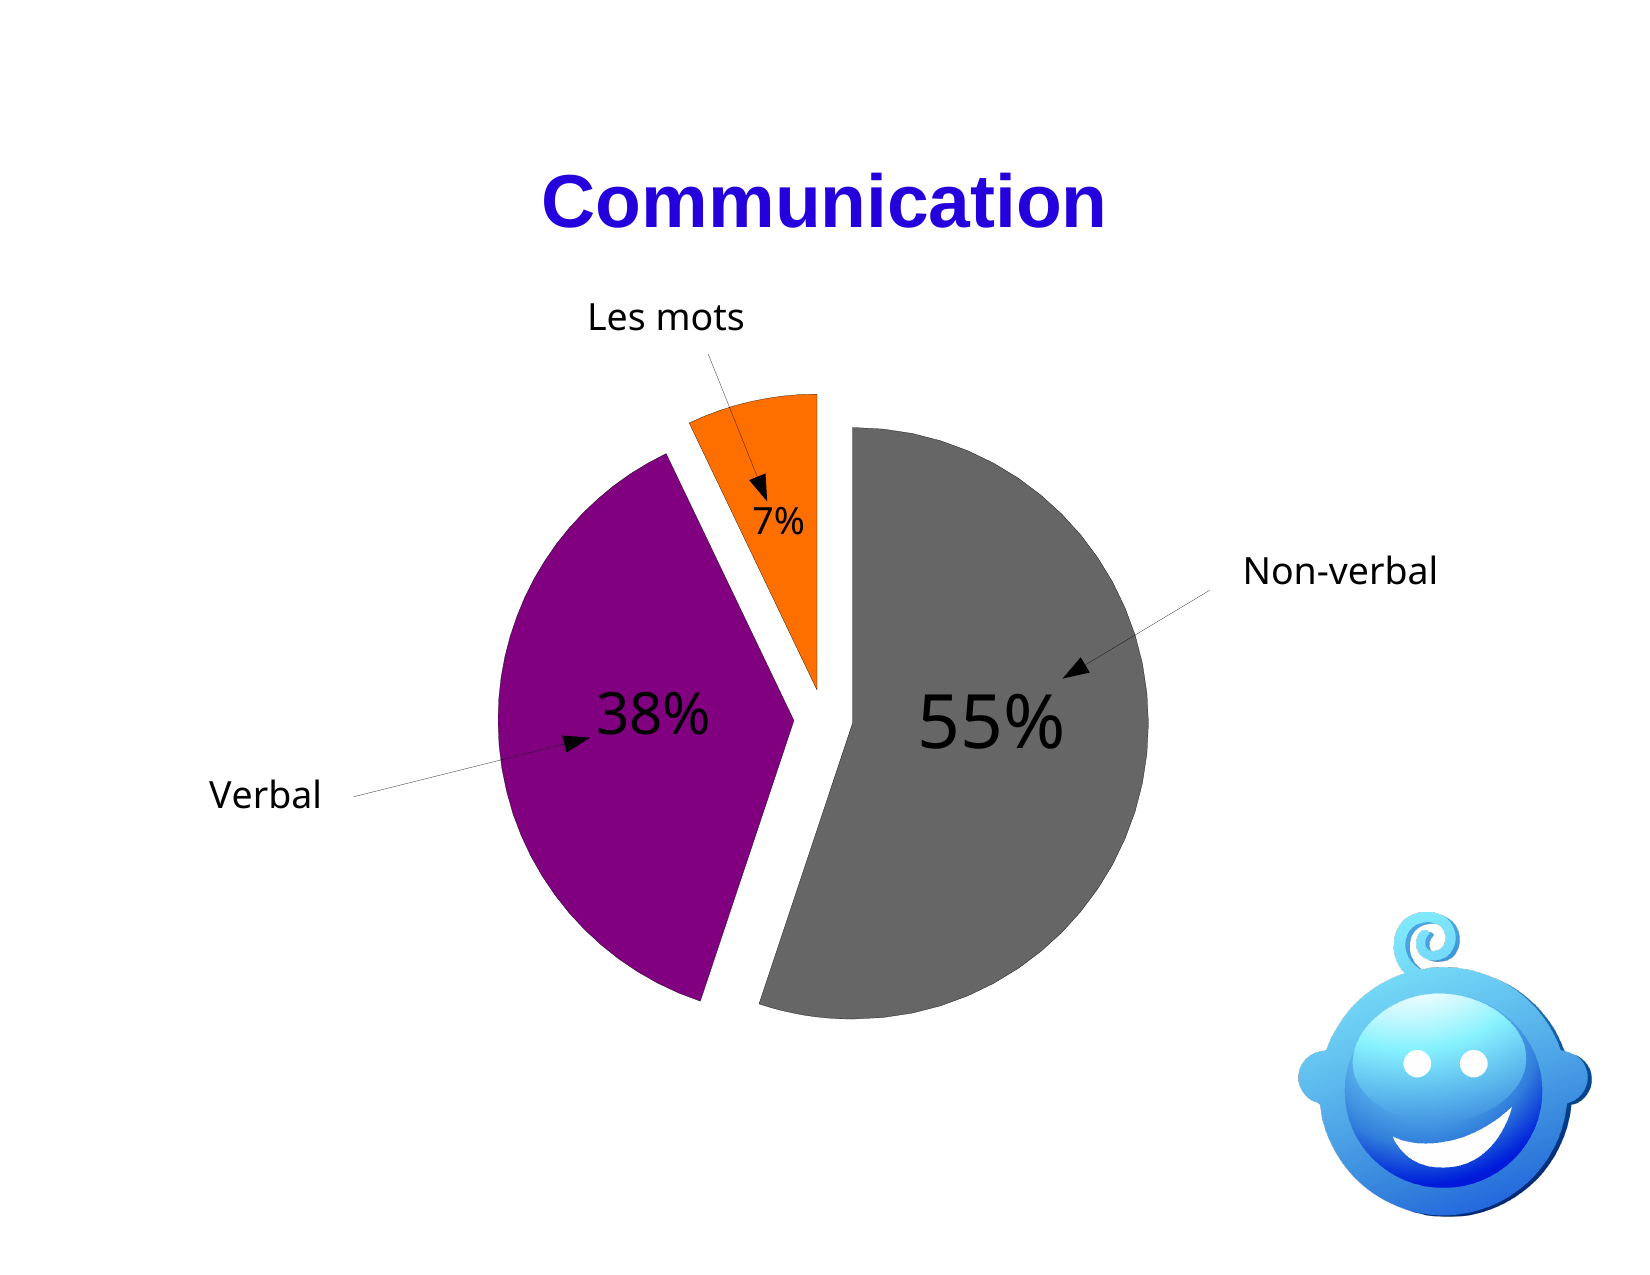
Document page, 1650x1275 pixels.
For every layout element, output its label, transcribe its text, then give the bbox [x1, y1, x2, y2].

text_box Les mots [572, 282, 789, 357]
text_box 7% [737, 487, 812, 561]
text_box 55% [903, 660, 1063, 793]
text_box 38% [581, 664, 738, 770]
text_box Non-verbal [1227, 536, 1493, 610]
picture [498, 394, 1152, 1023]
picture [1298, 911, 1592, 1217]
title Communication [135, 104, 1515, 299]
text_box Verbal [194, 761, 352, 835]
